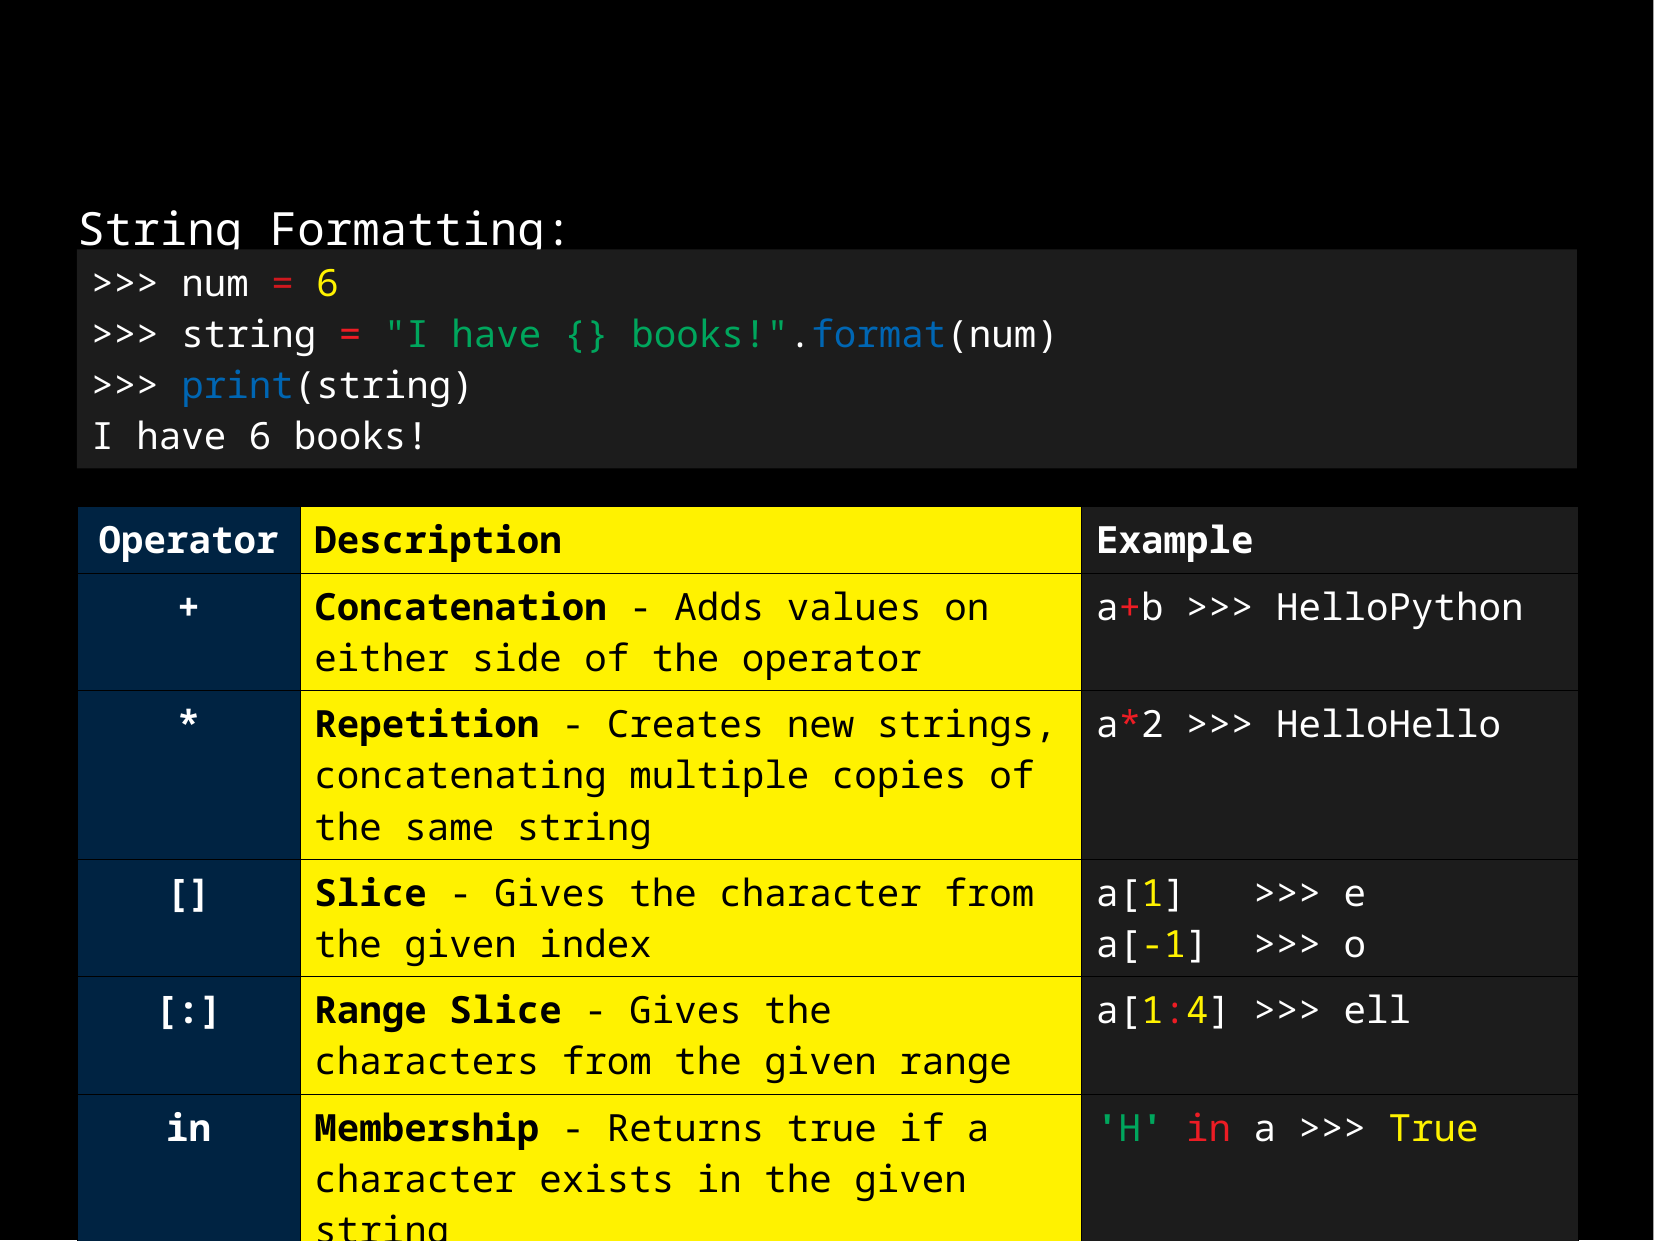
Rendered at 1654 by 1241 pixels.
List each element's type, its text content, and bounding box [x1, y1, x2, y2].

table_cell in [78, 1095, 300, 1241]
table_cell Range Slice - Gives the characters from the given range [301, 977, 1081, 1094]
table_cell Repetition - Creates new strings, concatenating multiple copies of the same string [301, 691, 1081, 859]
table_cell * [78, 691, 300, 859]
table_cell Membership - Returns true if a character exists in the given string [301, 1095, 1081, 1241]
table_cell Slice - Gives the character from the given index [301, 860, 1081, 976]
text_box String Formatting: Common String Operators, Assume: a='Hello' and b='Python' [62, 188, 1591, 508]
table_cell a[1] >>> e a[-1] >>> o [1082, 860, 1578, 976]
table_header Description [301, 507, 1081, 573]
table_cell [:] [78, 977, 300, 1094]
table_cell Concatenation - Adds values on either side of the operator [301, 574, 1081, 690]
table_cell 'H' in a >>> True [1082, 1095, 1578, 1241]
text_box >>> num = 6 >>> string = "I have {} books!".format(num) >>> print(string) I have 6 books! [76, 249, 1577, 416]
table_cell a*2 >>> HelloHello [1082, 691, 1578, 859]
table_cell [] [78, 860, 300, 976]
table_cell a[1:4] >>> ell [1082, 977, 1578, 1094]
table_header Example [1082, 507, 1578, 573]
table_header Operator [78, 507, 300, 573]
table_cell a+b >>> HelloPython [1082, 574, 1578, 690]
table_cell + [78, 574, 300, 690]
